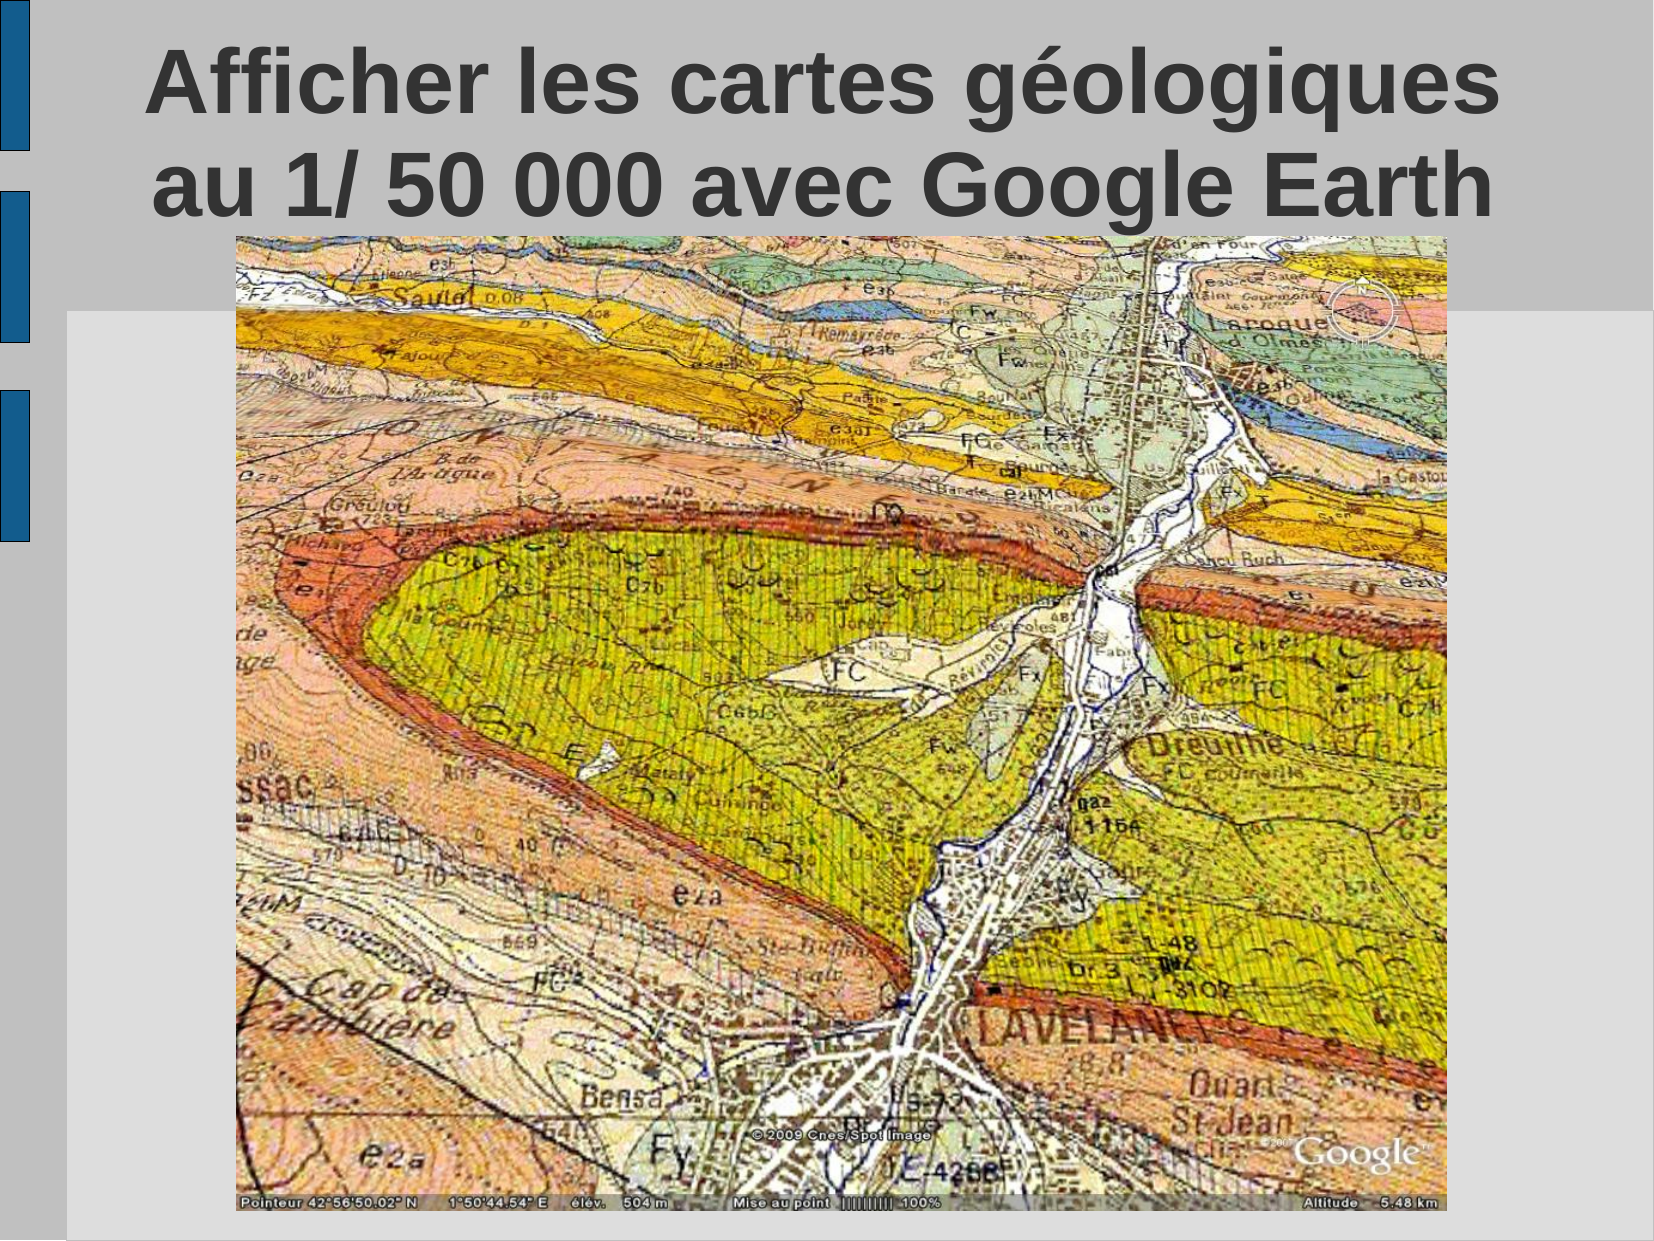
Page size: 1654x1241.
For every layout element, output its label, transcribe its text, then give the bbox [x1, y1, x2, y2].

title Afficher les cartes géologiques au 1/ 50 000 avec Google Earth [118, 29, 1531, 237]
picture [236, 236, 1447, 1211]
